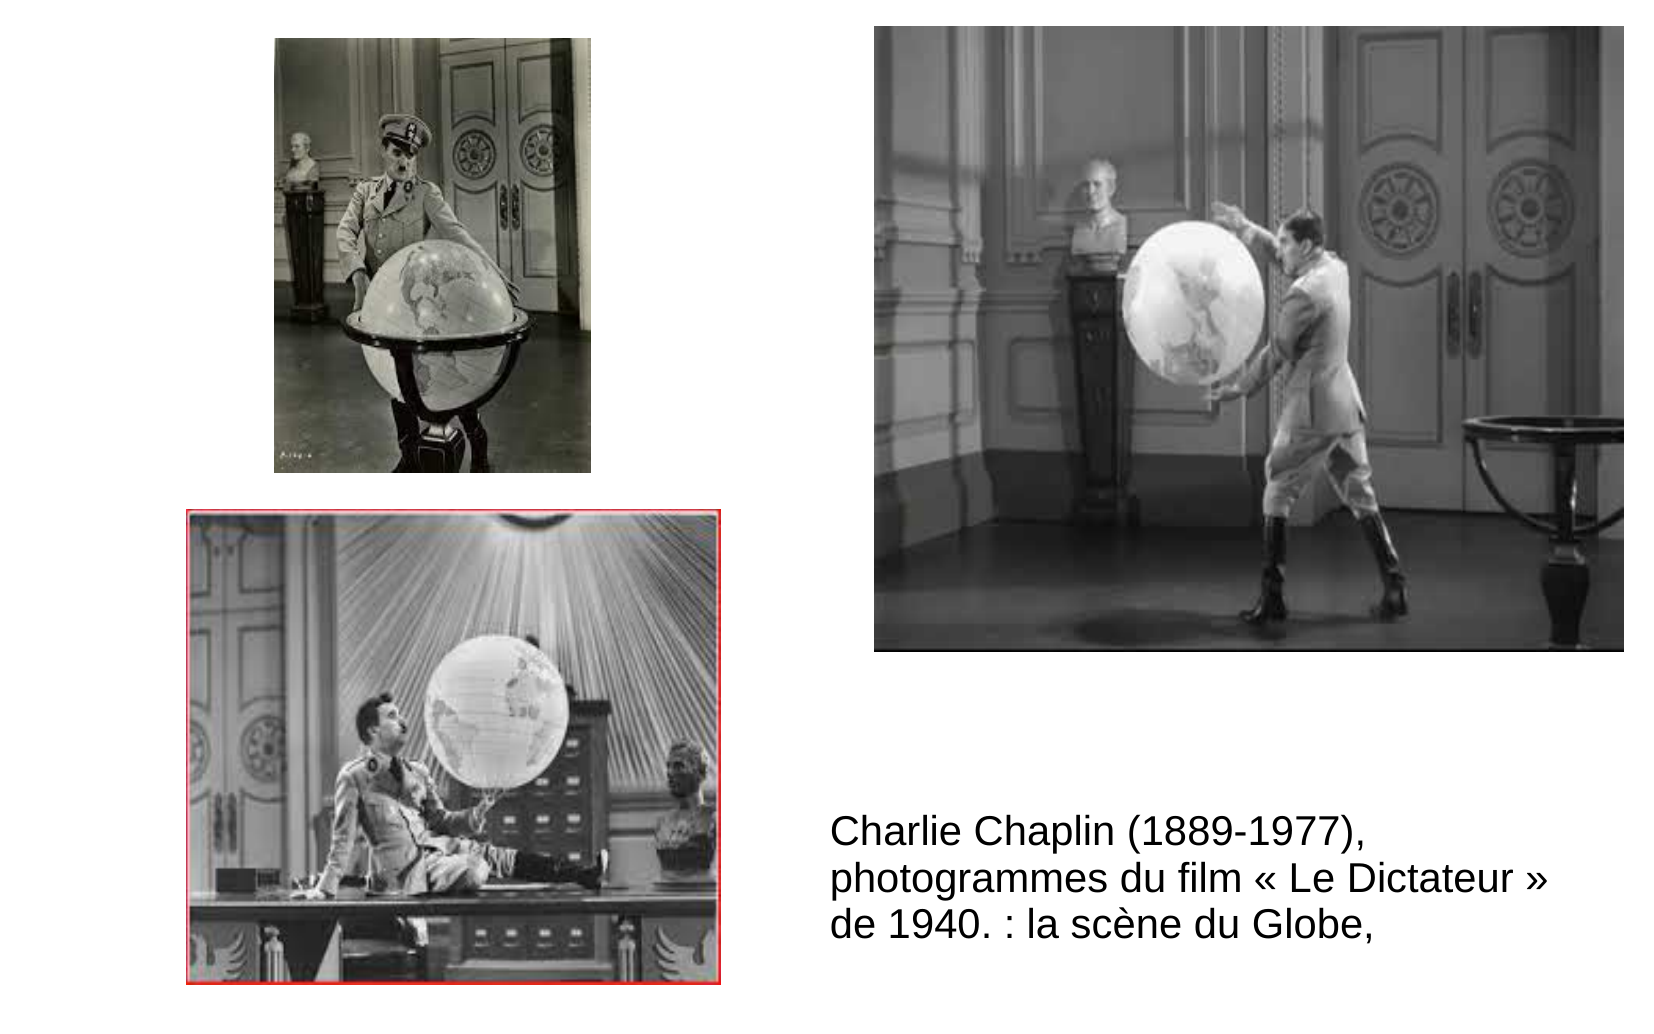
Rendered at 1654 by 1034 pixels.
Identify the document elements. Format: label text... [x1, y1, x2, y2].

text_box Charlie Chaplin (1889-1977), photogrammes du film « Le Dictateur » de 1940. : la scène du Globe, [814, 800, 1618, 955]
picture [274, 38, 591, 473]
picture [874, 26, 1624, 652]
picture [186, 509, 721, 985]
